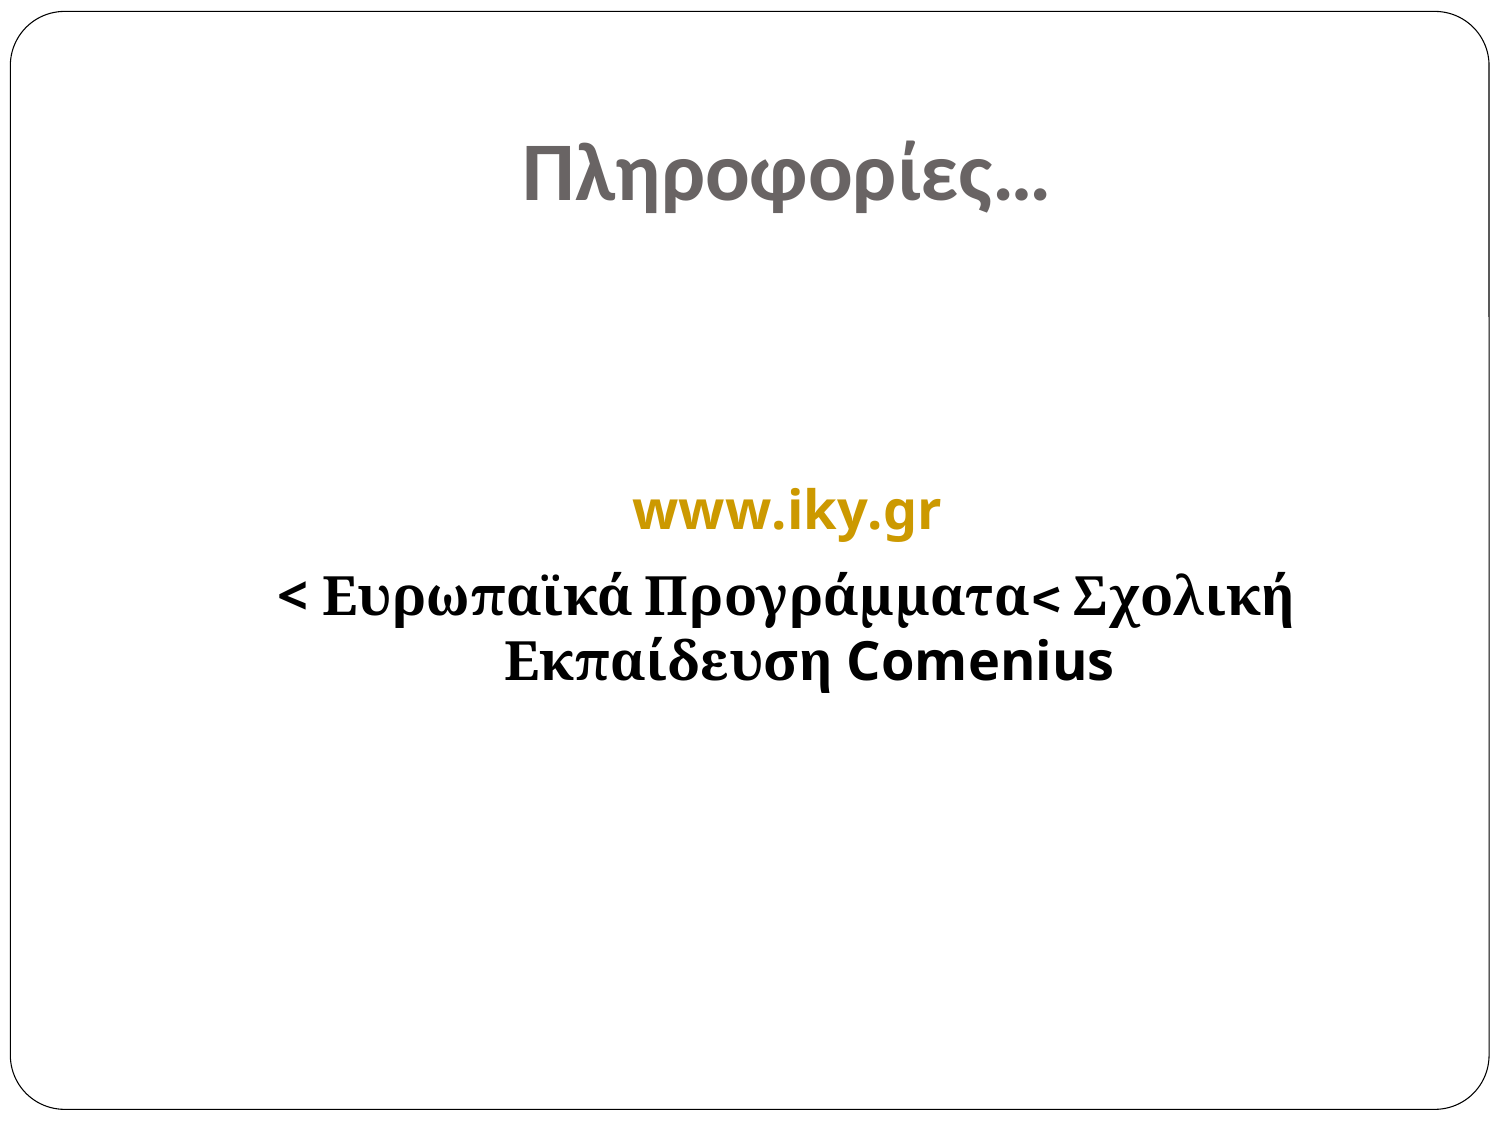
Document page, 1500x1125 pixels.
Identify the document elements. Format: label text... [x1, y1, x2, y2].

list www.iky.gr < Ευρωπαϊκά Προγράμματα< Σχολική Εκπαίδευση Comenius [150, 237, 1426, 988]
title Πληροφορίες… [150, 44, 1426, 233]
